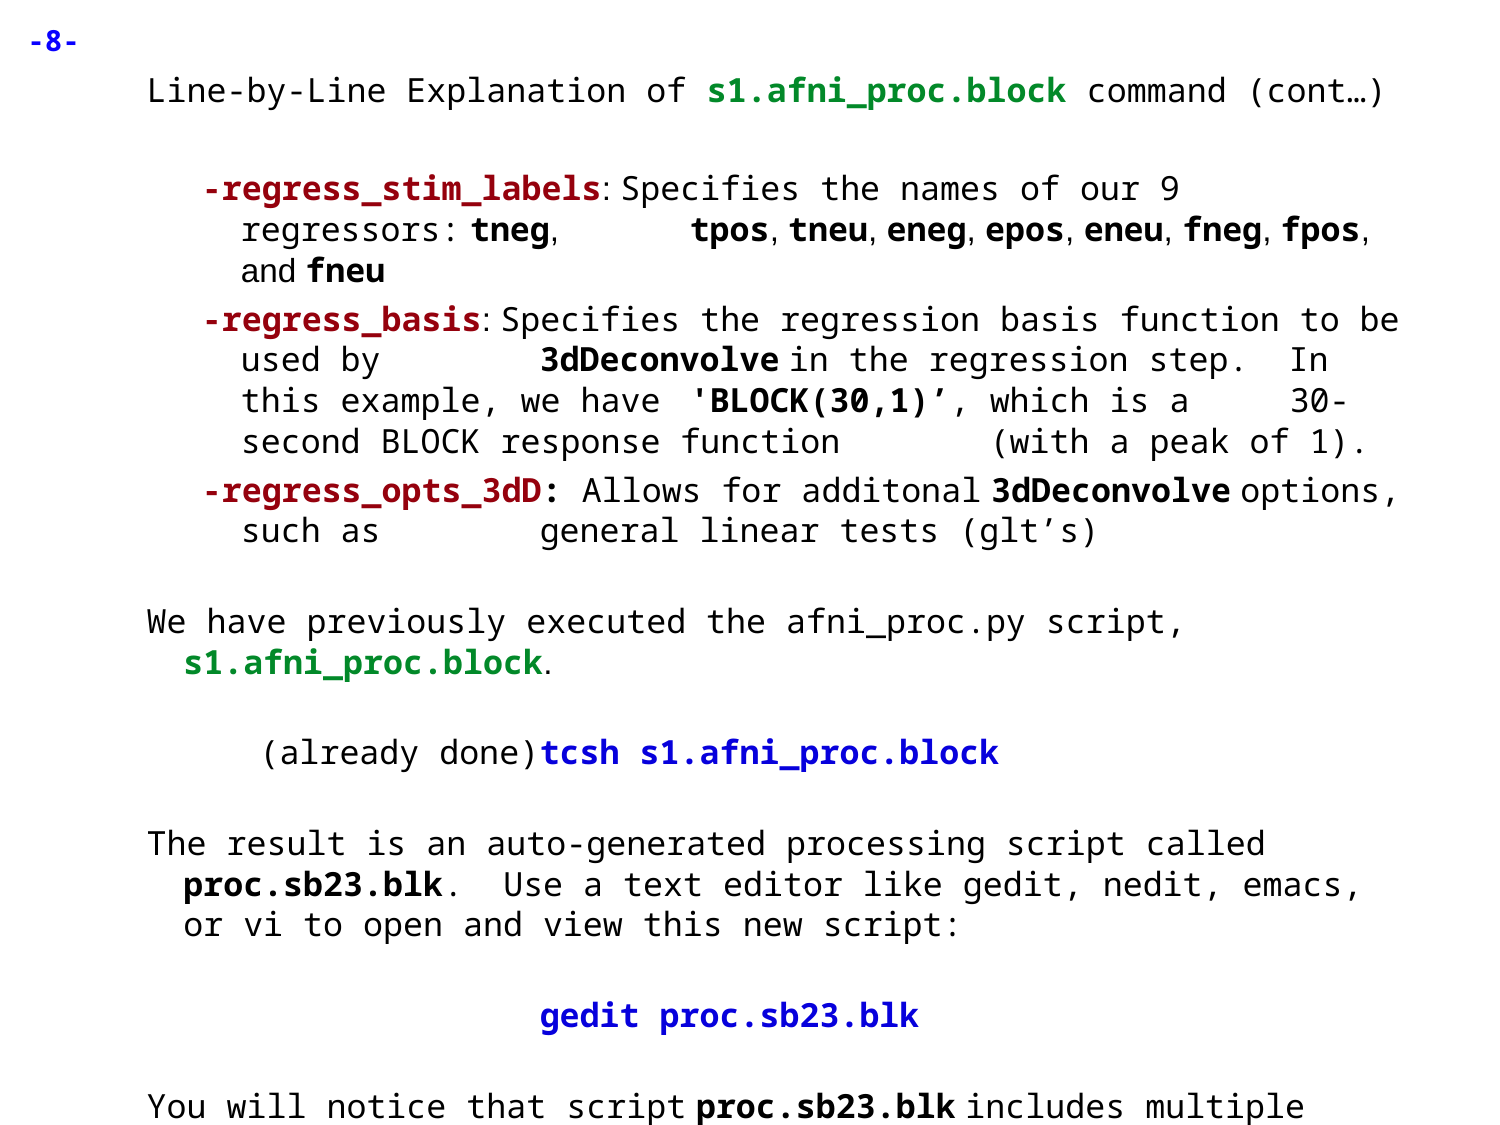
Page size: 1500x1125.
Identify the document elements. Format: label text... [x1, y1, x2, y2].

list Line-by-Line Explanation of s1.afni_proc.block command (cont…) -regress_stim_labels: Specifies the names of our 9 regressors: tneg, tpos, tneu, eneg, epos, eneu, fneg, fpos, and fneu -regress_basis: Specifies the regression basis function to be used by 3dDeconvolve in the regression step. In this example, we have 'BLOCK(30,1)’, which is a 30-second BLOCK response function (with a peak of 1). -regress_opts_3dD: Allows for additonal 3dDeconvolve options, such as general linear tests (glt’s) We have previously executed the afni_proc.py script, s1.afni_proc.block. (already done) tcsh s1.afni_proc.block The result is an auto-generated processing script called proc.sb23.blk. Use a text editor like gedit, nedit, emacs, or vi to open and view this new script: gedit proc.sb23.blk You will notice that script proc.sb23.blk includes multiple processing steps for the data, including volume registration, blurring, data scaling, and much more. Each step is run by an AFNI program. The next section (Part I) will go over each processing step in detail. [75, 62, 1426, 1088]
